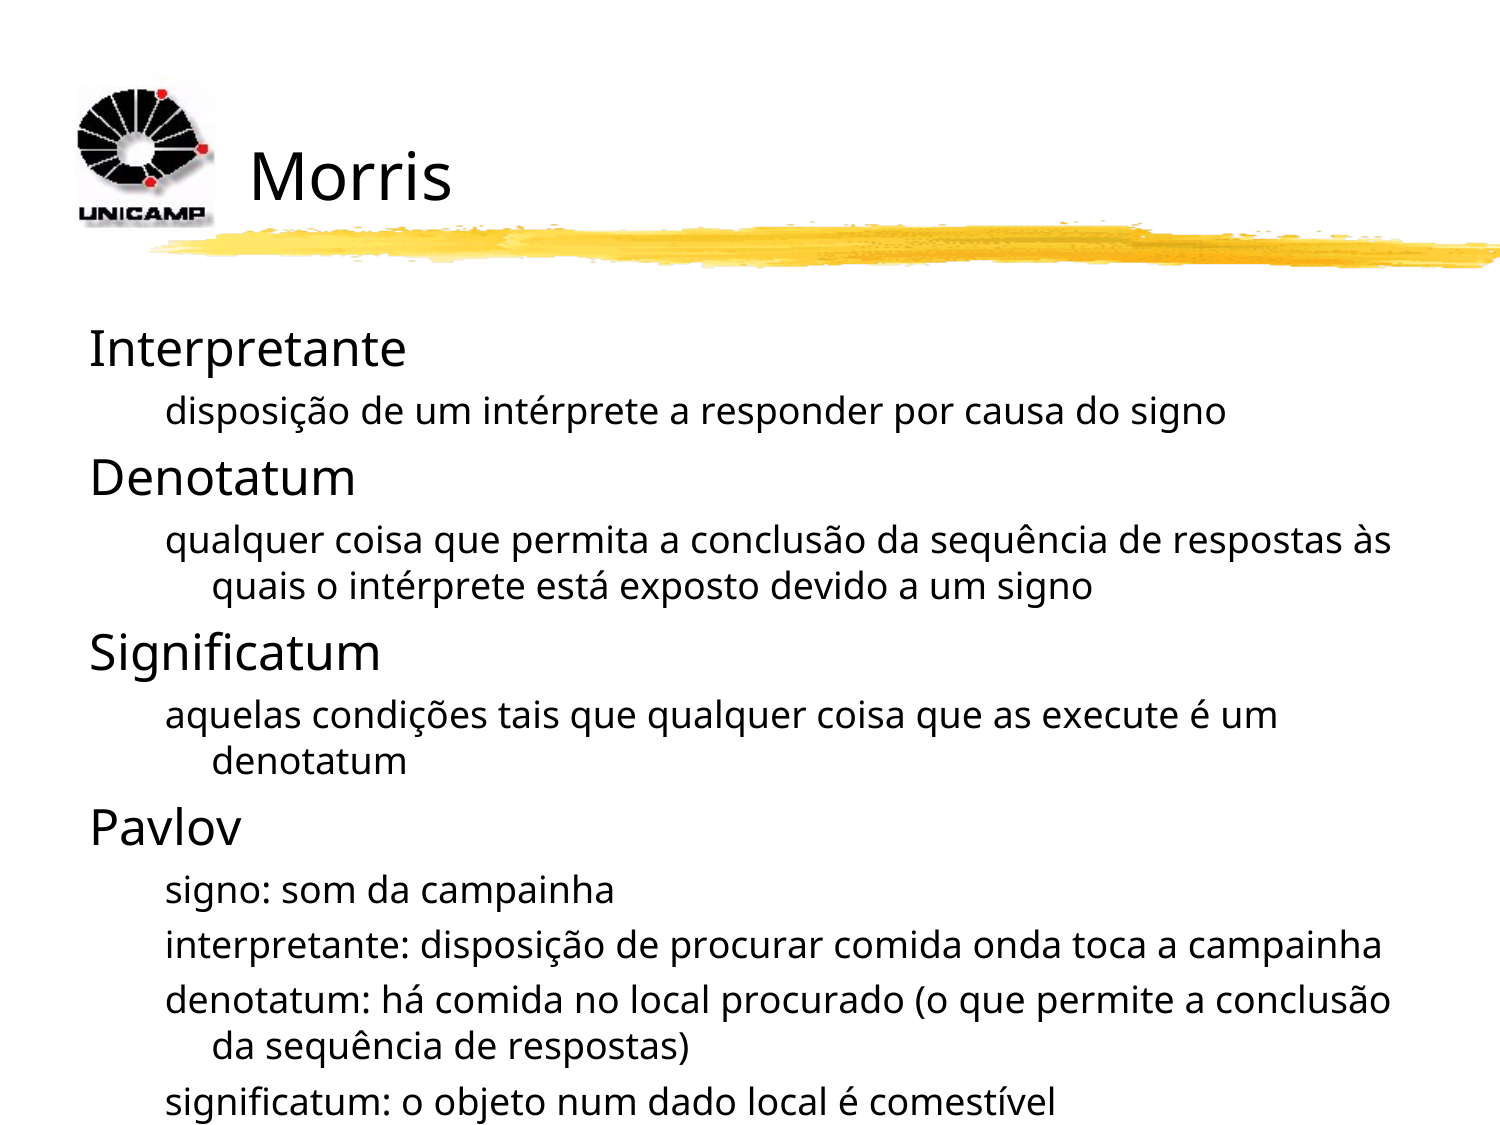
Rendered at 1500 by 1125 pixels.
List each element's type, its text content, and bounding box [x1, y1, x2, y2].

picture [75, 74, 1500, 279]
title Morris [233, 37, 1434, 225]
list Interpretante disposição de um intérprete a responder por causa do signo Denotatum qualquer coisa que permita a conclusão da sequência de respostas às quais o intérprete está exposto devido a um signo Significatum aquelas condições tais que qualquer coisa que as execute é um denotatum Pavlov signo: som da campainha interpretante: disposição de procurar comida onda toca a campainha denotatum: há comida no local procurado (o que permite a conclusão da sequência de respostas) significatum: o objeto num dado local é comestível [74, 309, 1417, 1048]
